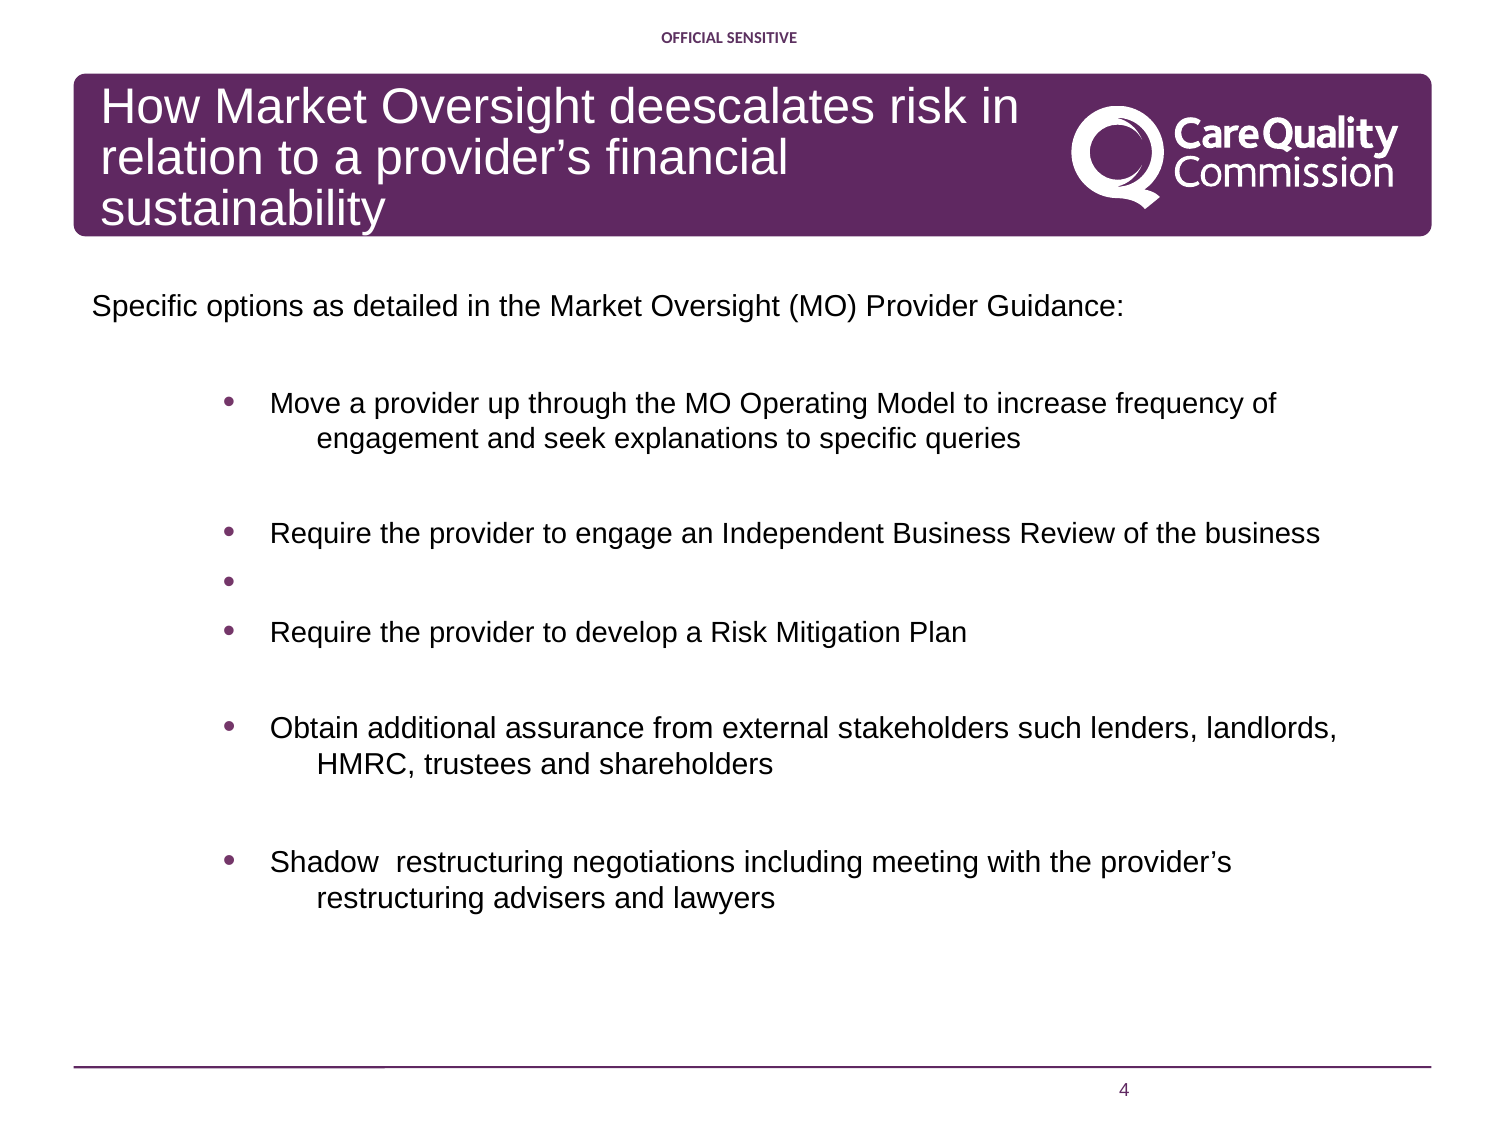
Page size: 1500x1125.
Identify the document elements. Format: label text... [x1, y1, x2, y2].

title How Market Oversight deescalates risk in relation to a provider’s financial sustainability [100, 83, 1058, 232]
text_box OFFICIAL SENSITIVE [357, 19, 1102, 55]
text_box [1119, 1025, 1432, 1101]
text_box Specific options as detailed in the Market Oversight (MO) Provider Guidance: Move a provider up through the MO Operating Model to increase frequency of engagement and seek explanations to specific queries Require the provider to engage an Independent Business Review of the business Require the provider to develop a Risk Mitigation Plan Obtain additional assurance from external stakeholders such lenders, landlords, HMRC, trustees and shareholders Shadow restructuring negotiations including meeting with the provider’s restructuring advisers and lawyers [76, 278, 1424, 924]
